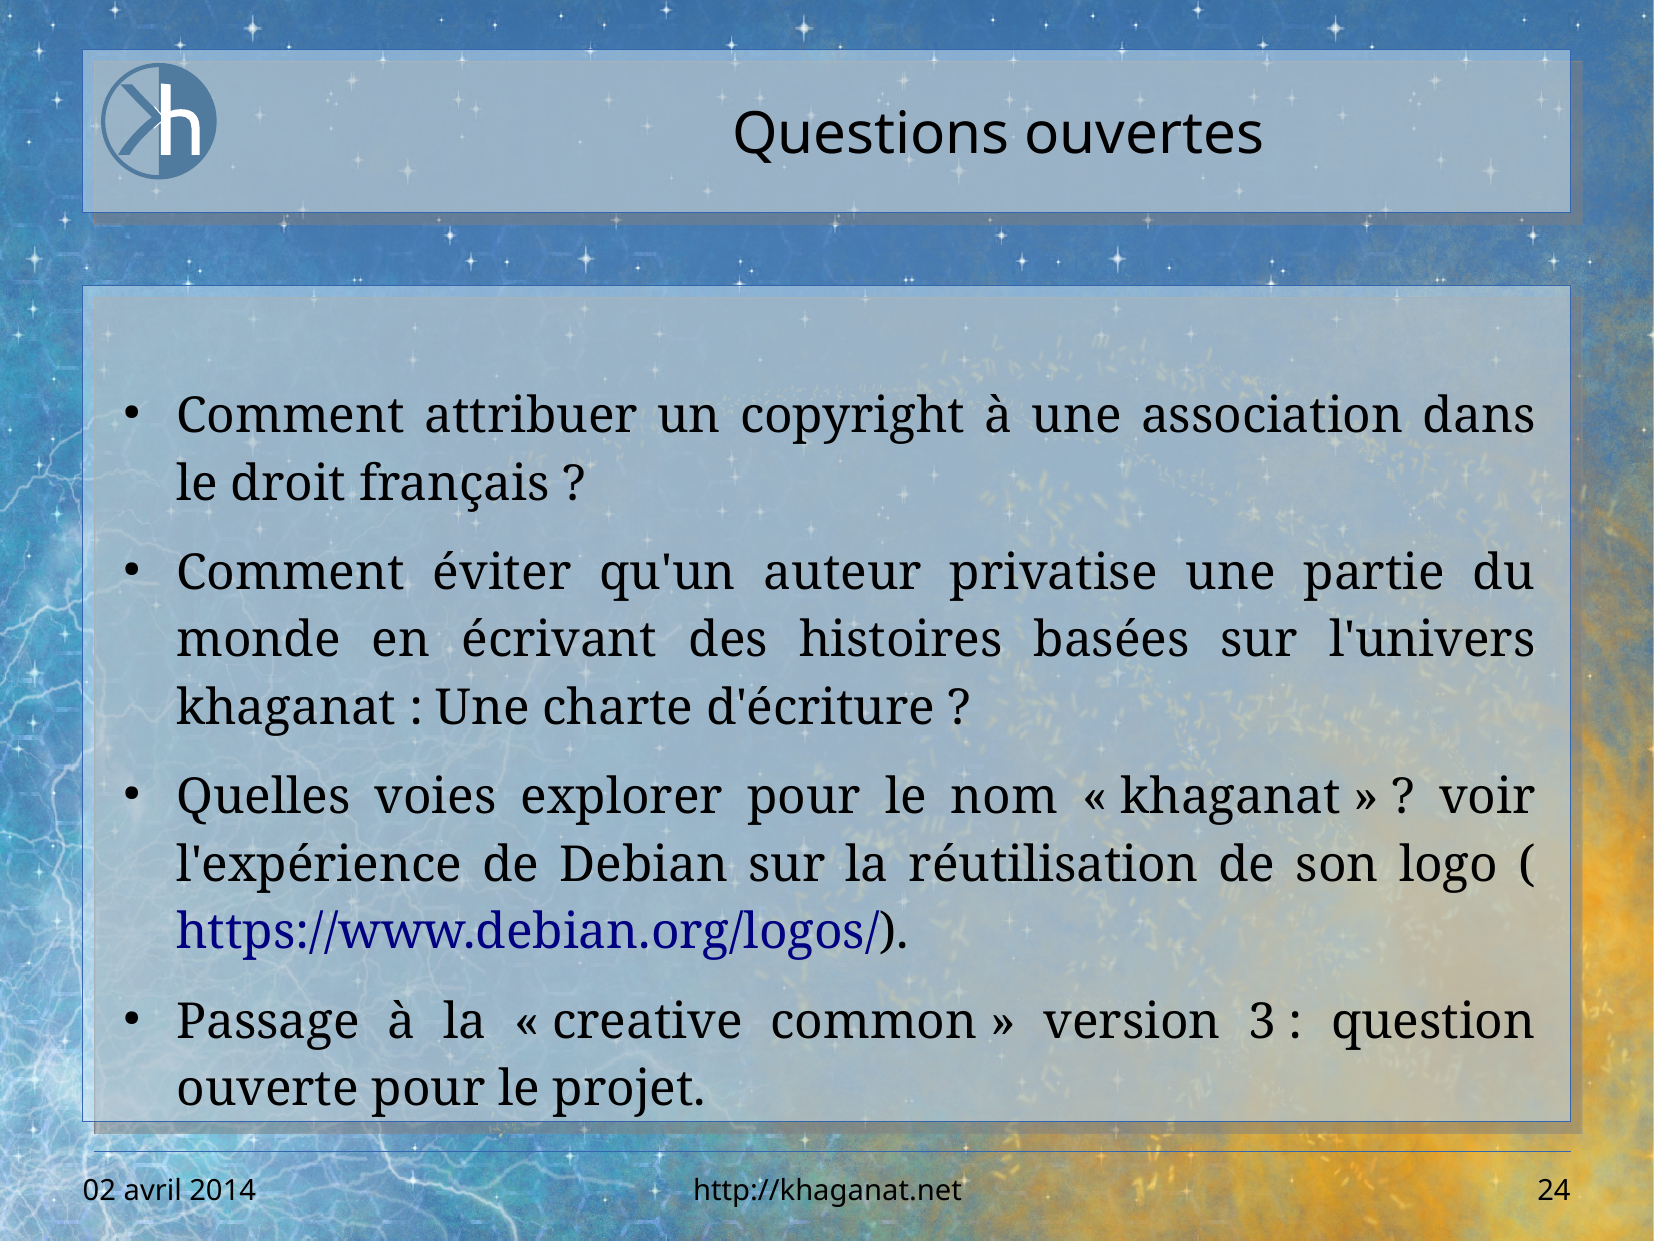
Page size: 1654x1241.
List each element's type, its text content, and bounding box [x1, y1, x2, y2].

list Comment attribuer un copyright à une association dans le droit français ? Comment éviter qu'un auteur privatise une partie du monde en écrivant des histoires basées sur l'univers khaganat : Une charte d'écriture ? Quelles voies explorer pour le nom « khaganat » ? voir l'expérience de Debian sur la réutilisation de son logo (https://www.debian.org/logos/). Passage à la « creative common » version 3 : question ouverte pour le projet. [106, 290, 1536, 1123]
picture [0, 0, 1654, 1241]
title Questions ouvertes [425, 49, 1571, 213]
